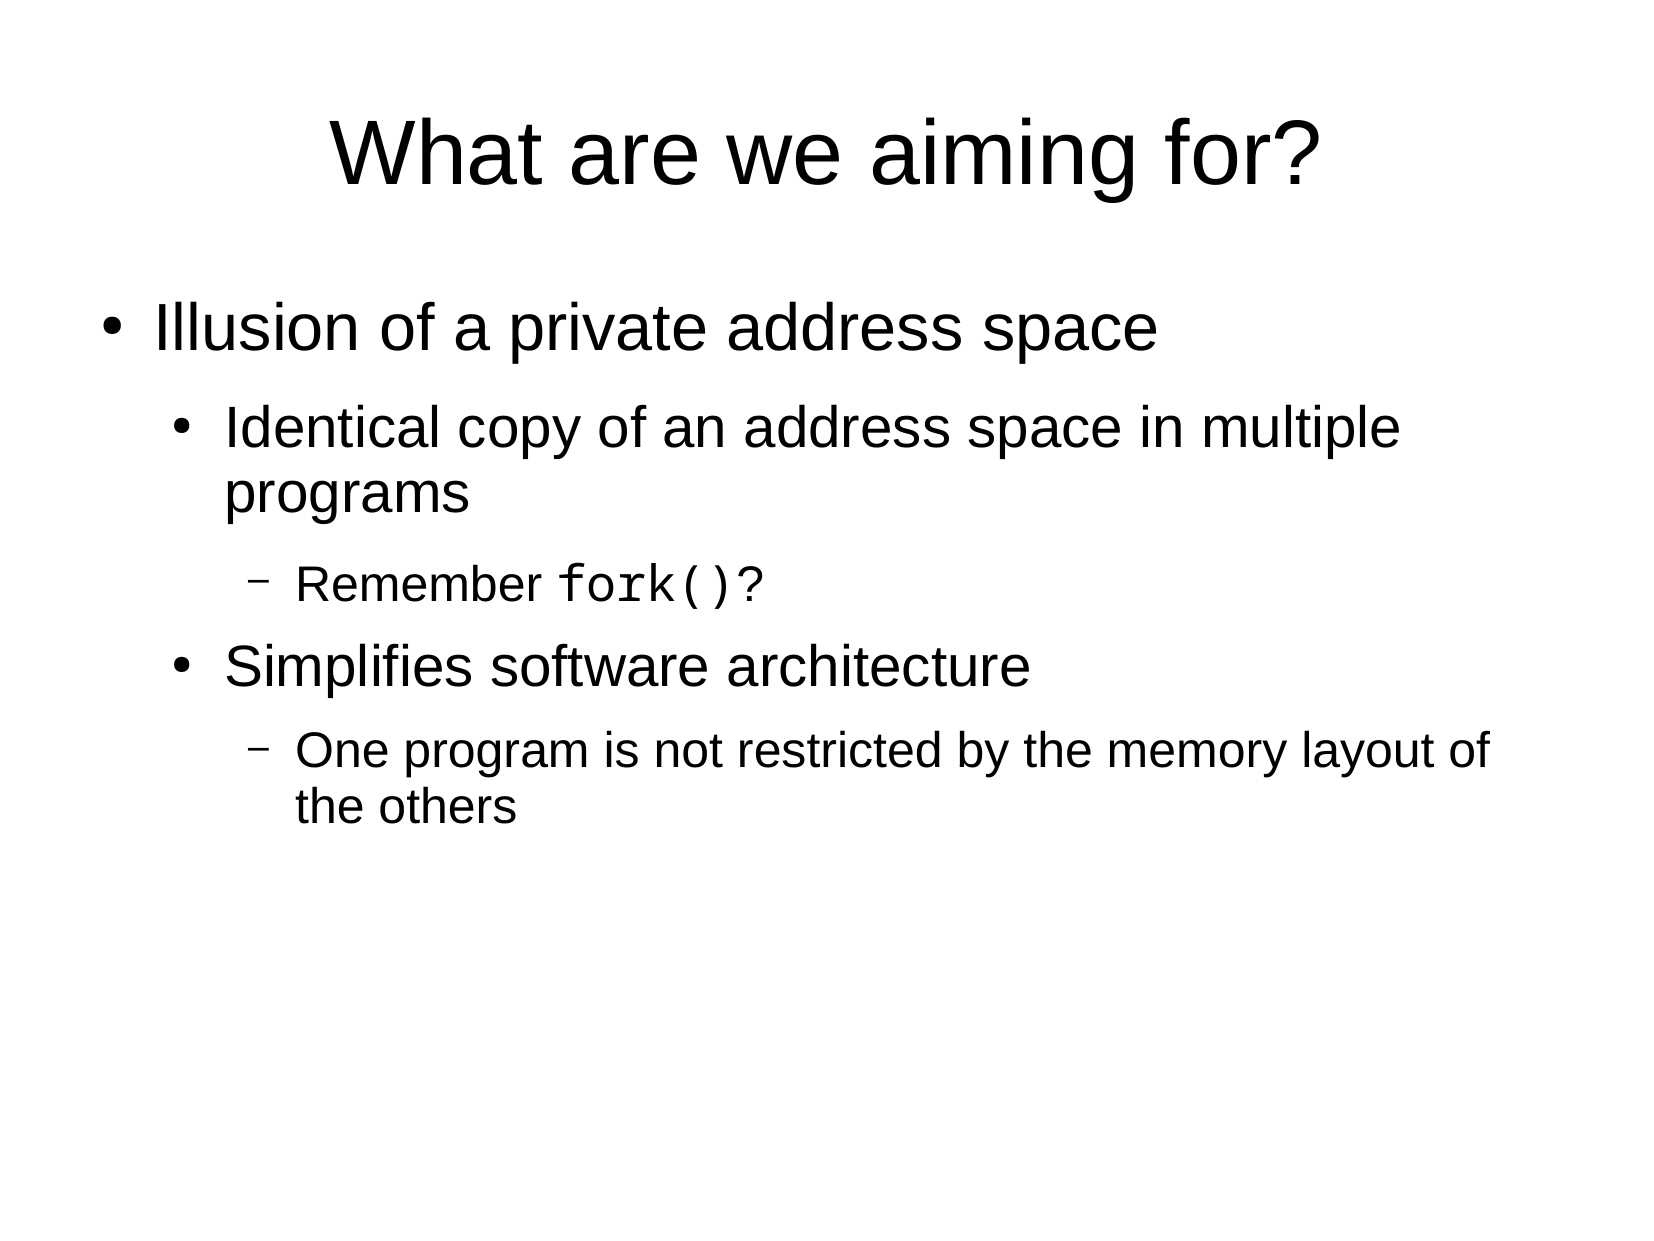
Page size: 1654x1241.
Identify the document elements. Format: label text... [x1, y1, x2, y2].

title What are we aiming for? [82, 49, 1571, 257]
list Illusion of a private address space Identical copy of an address space in multiple programs Remember fork()? Simplifies software architecture One program is not restricted by the memory layout of the others [82, 290, 1571, 1163]
